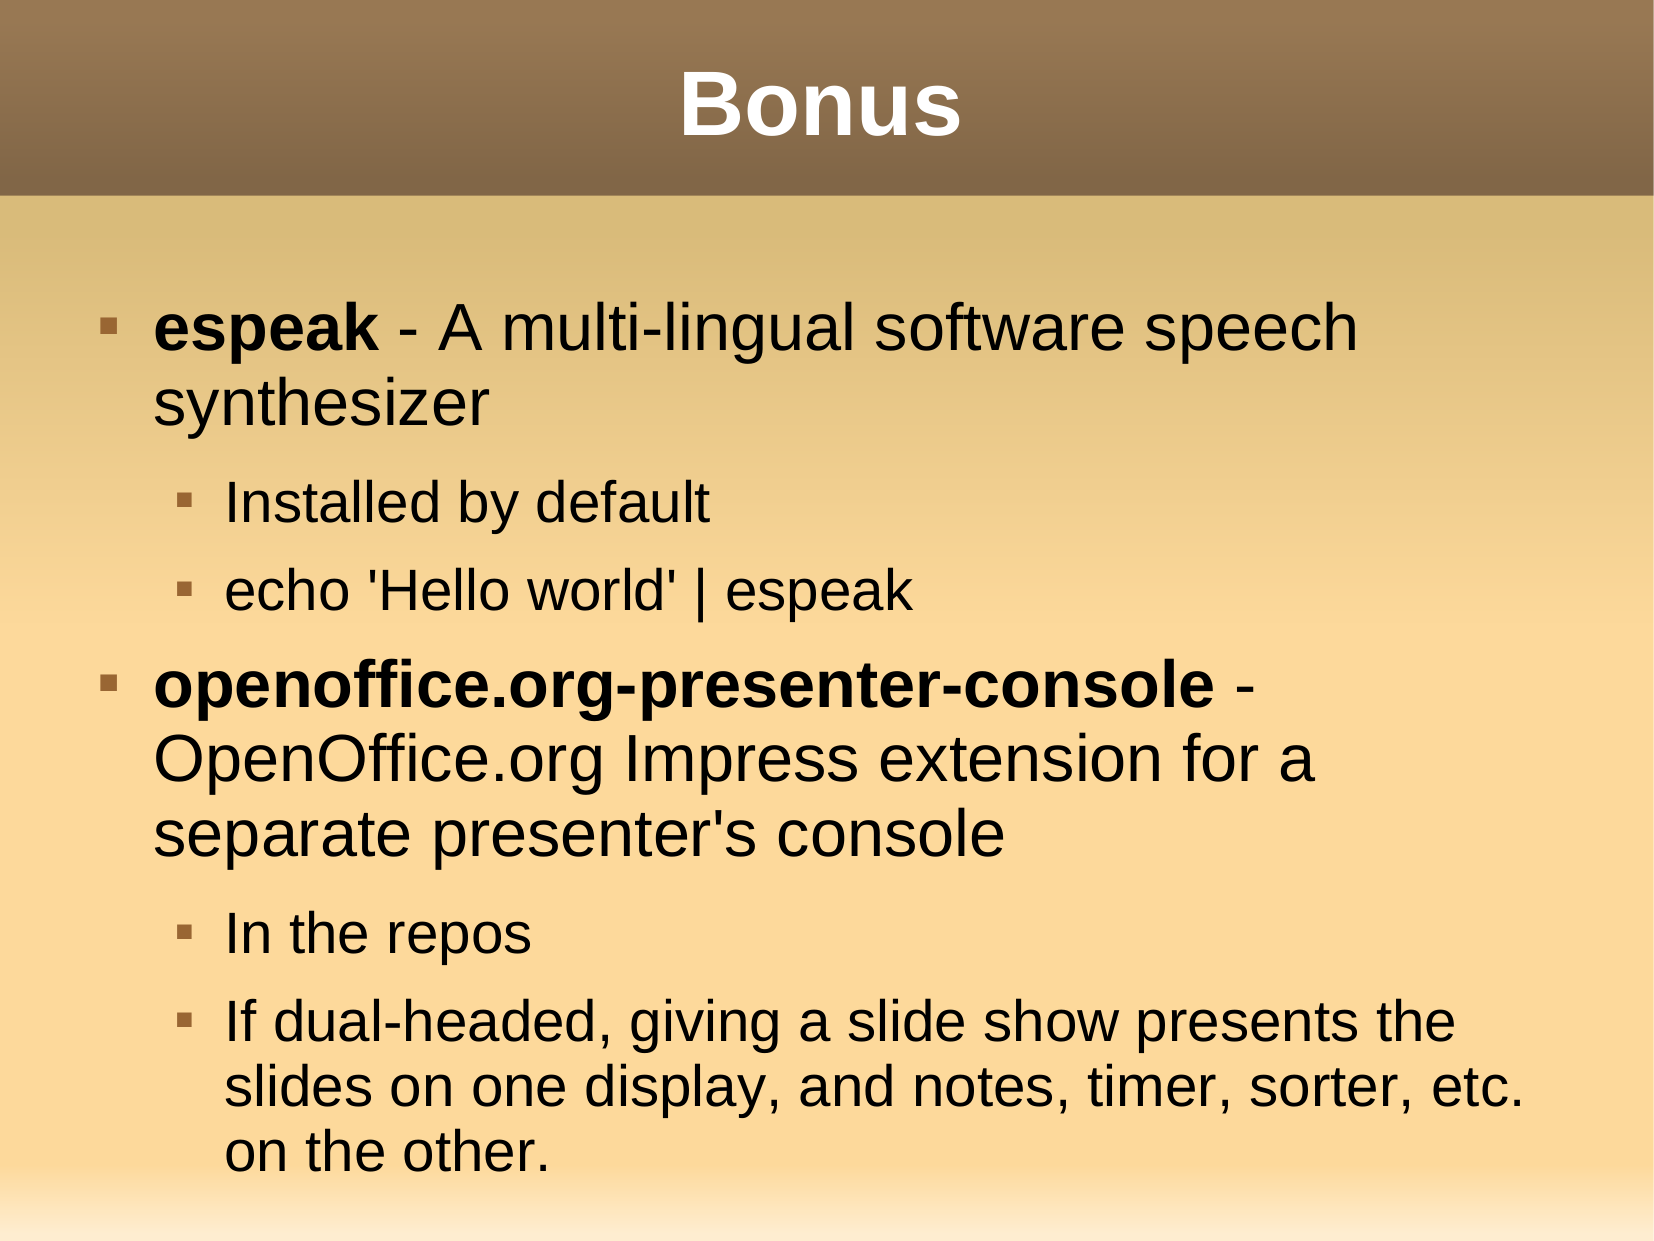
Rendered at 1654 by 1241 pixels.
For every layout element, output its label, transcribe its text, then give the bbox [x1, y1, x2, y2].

list espeak - A multi-lingual software speech synthesizer Installed by default echo 'Hello world' | espeak openoffice.org-presenter-console - OpenOffice.org Impress extension for a separate presenter's console In the repos If dual-headed, giving a slide show presents the slides on one display, and notes, timer, sorter, etc. on the other. [82, 290, 1571, 1185]
picture [0, 0, 1654, 1241]
title Bonus [76, 0, 1565, 208]
